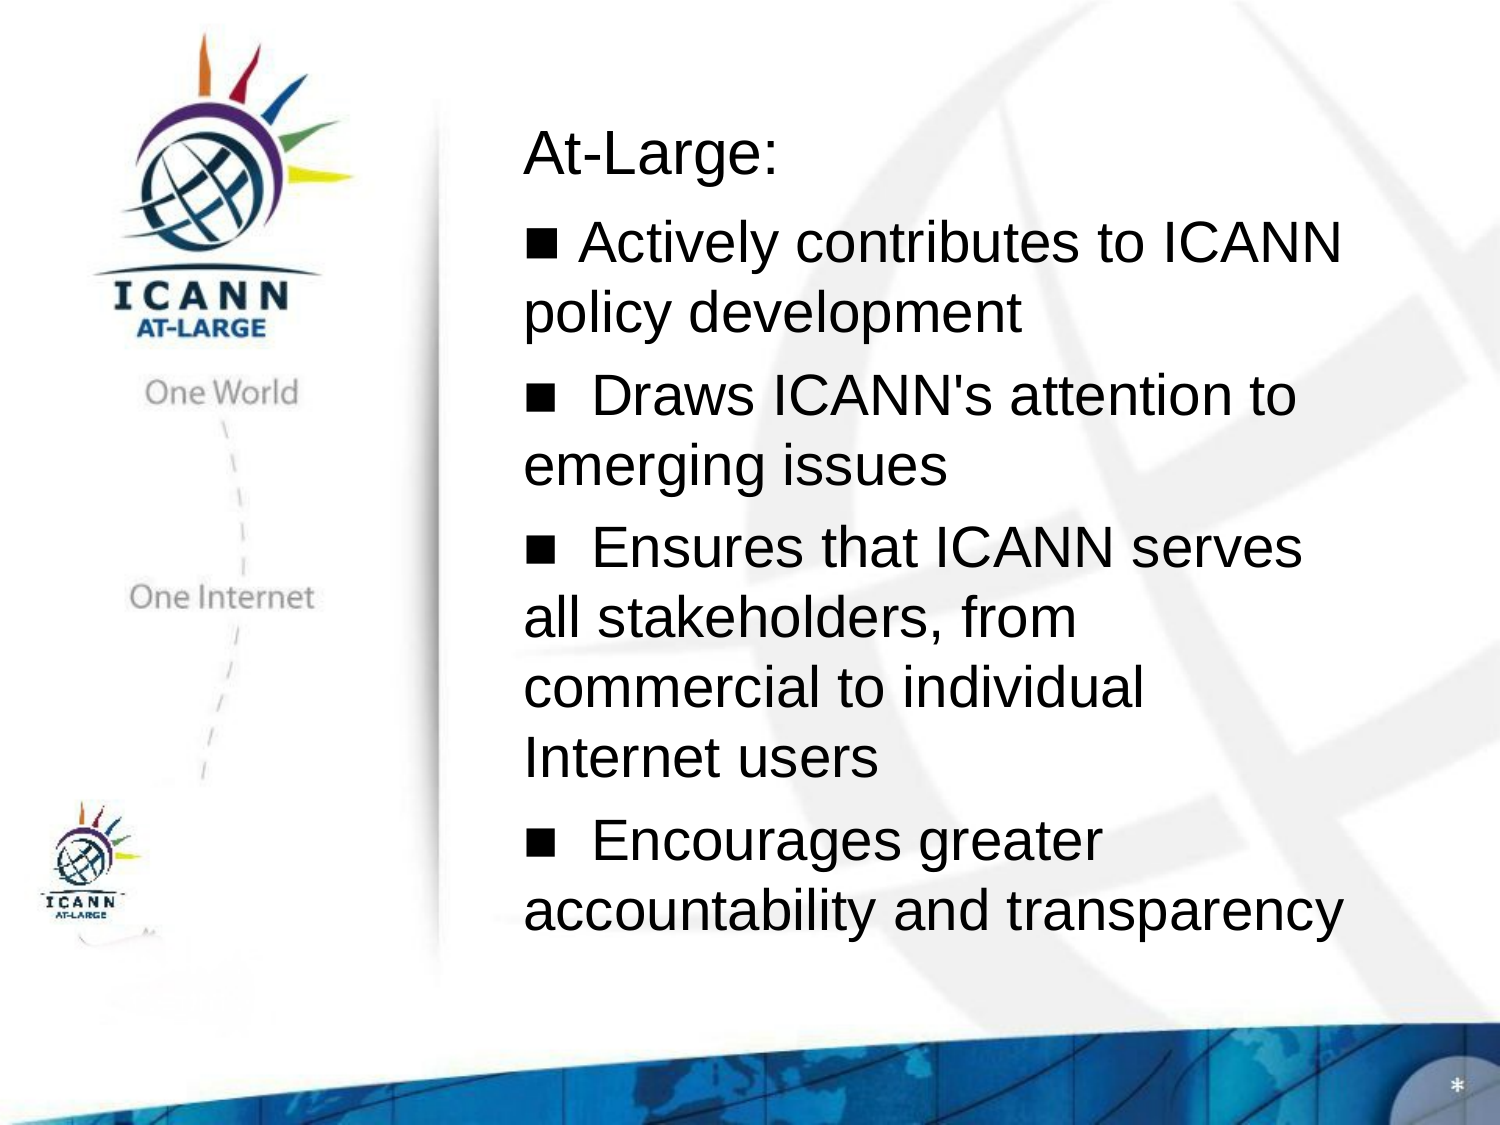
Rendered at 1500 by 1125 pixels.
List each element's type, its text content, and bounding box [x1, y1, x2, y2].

picture [0, 0, 1500, 1125]
text_box At-Large: ■ Actively contributes to ICANN policy development ■ Draws ICANN's attention to emerging issues ■ Ensures that ICANN serves all stakeholders, from commercial to individual Internet users ■ Encourages greater accountability and transparency [508, 195, 1376, 942]
